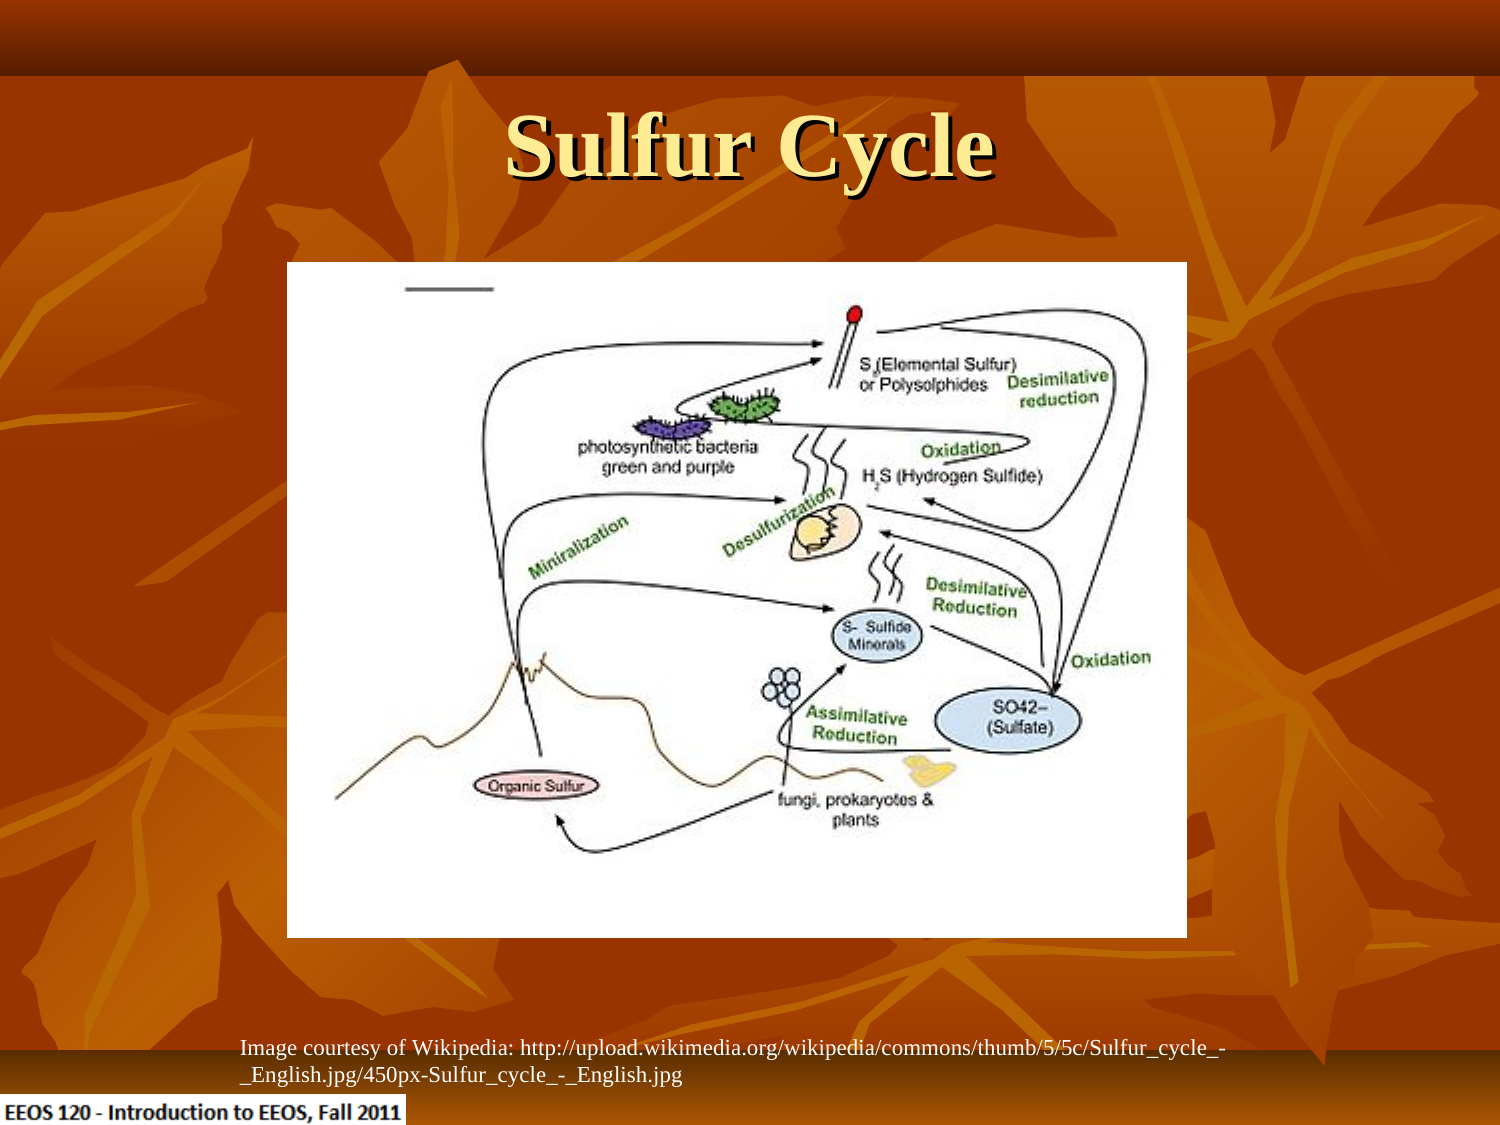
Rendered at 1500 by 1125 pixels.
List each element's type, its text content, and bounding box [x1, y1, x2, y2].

picture [0, 1094, 406, 1125]
title Sulfur Cycle [75, 45, 1426, 234]
text_box Image courtesy of Wikipedia: http://upload.wikimedia.org/wikipedia/commons/thumb/5/5c/Sulfur_cycle_-_English.jpg/450px-Sulfur_cycle_-_English.jpg [224, 1024, 1375, 1096]
picture [287, 262, 1187, 938]
list [75, 262, 1426, 1006]
